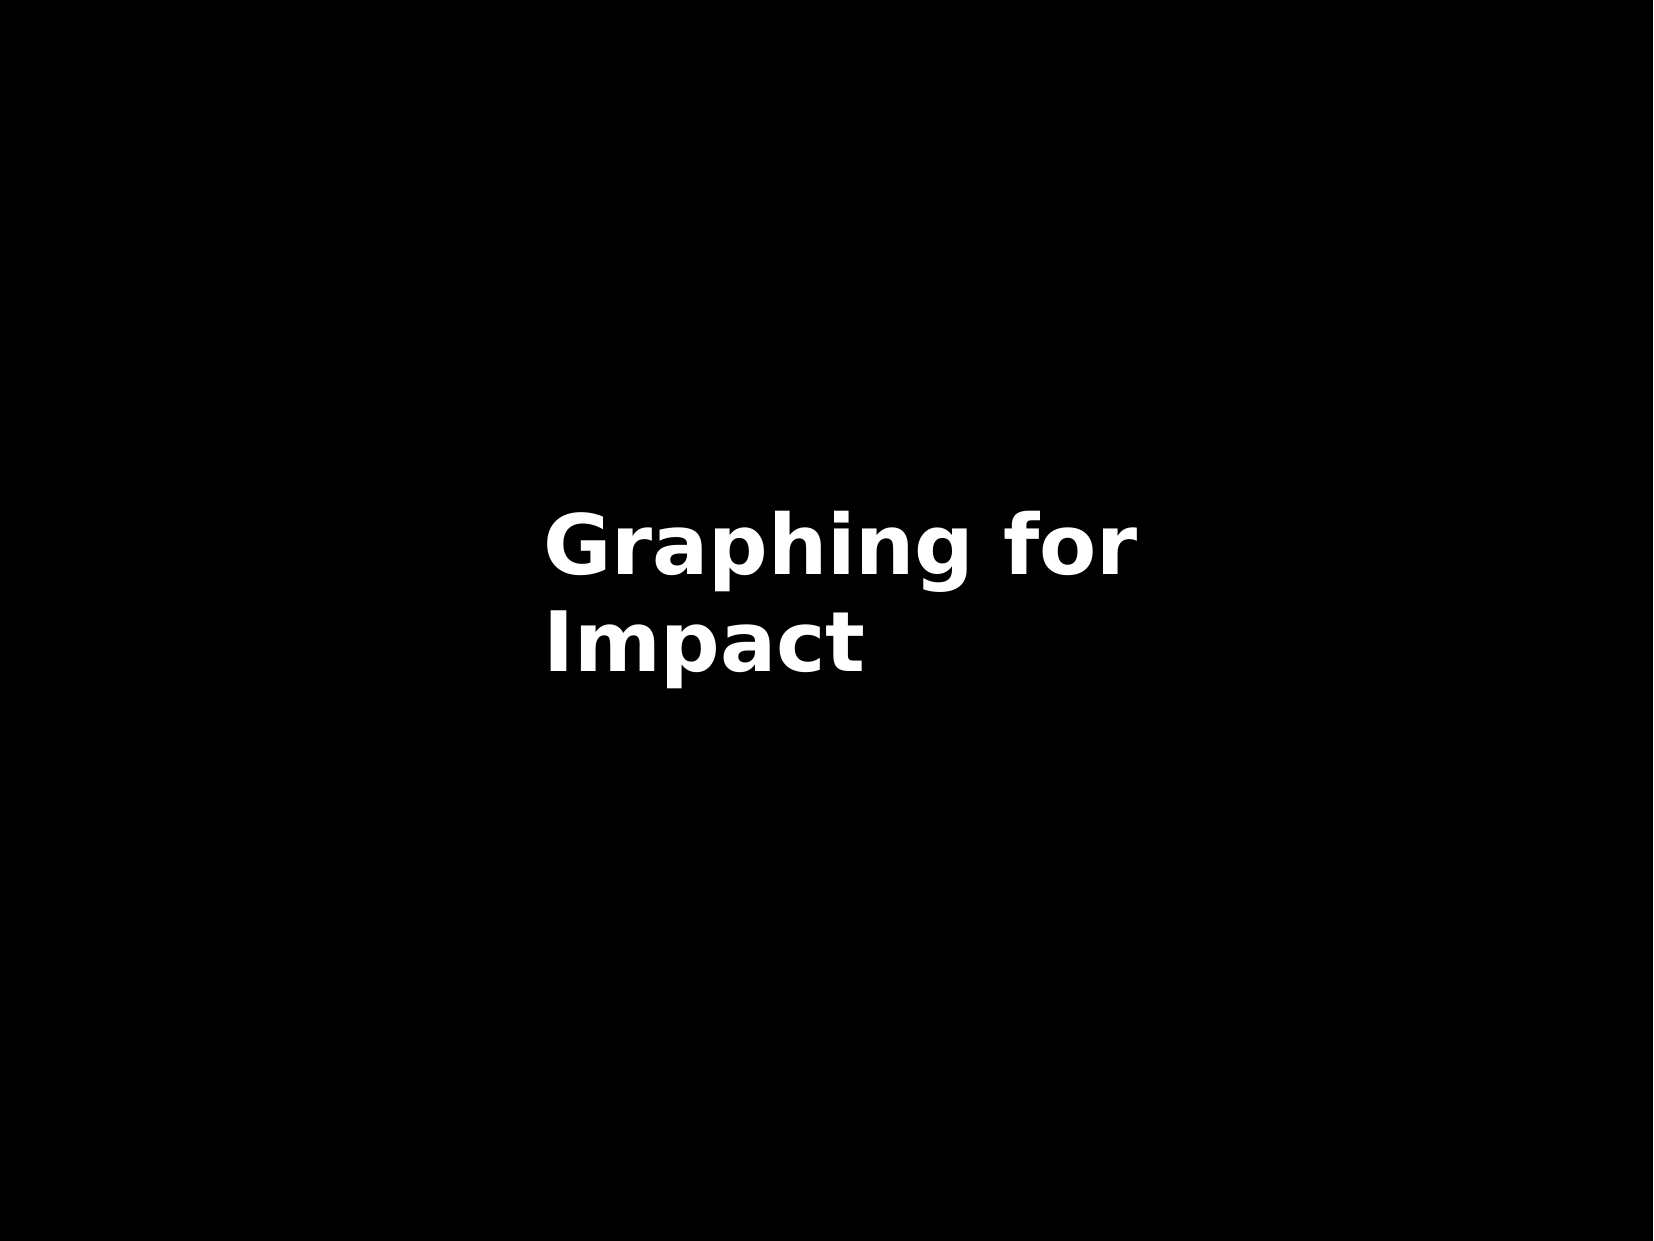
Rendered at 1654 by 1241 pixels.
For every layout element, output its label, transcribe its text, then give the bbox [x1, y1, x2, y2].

title Graphing for Impact [543, 385, 1394, 804]
